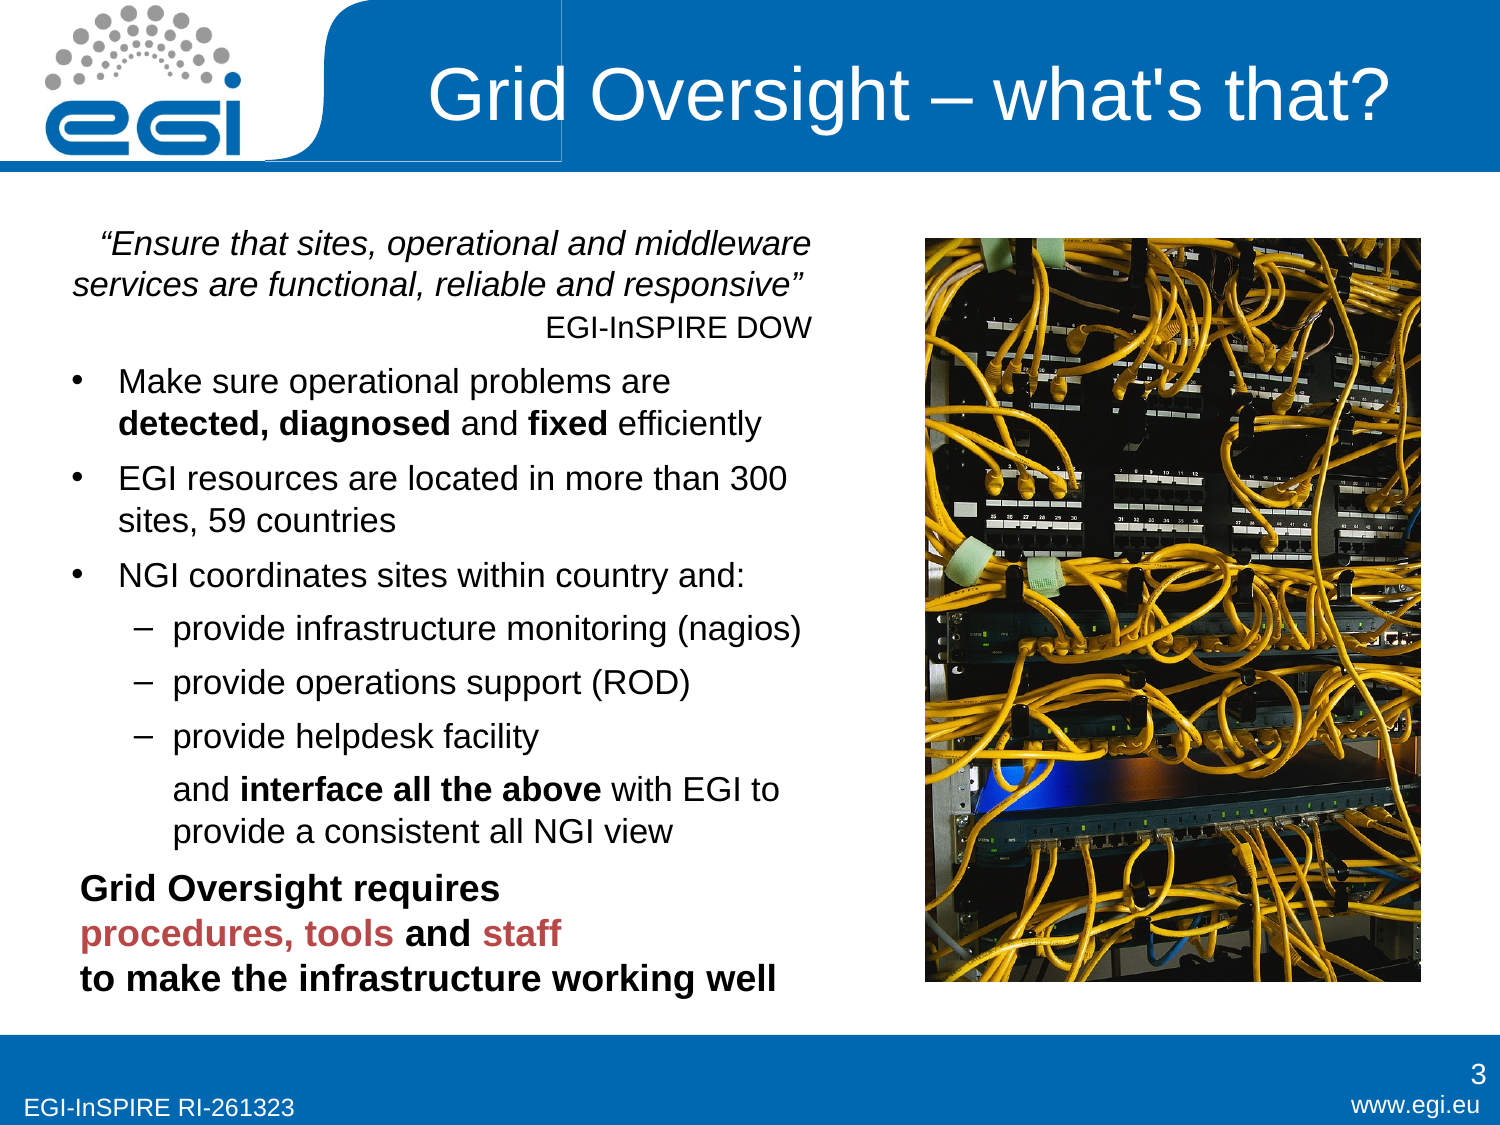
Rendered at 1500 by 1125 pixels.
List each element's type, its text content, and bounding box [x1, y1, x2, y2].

text_box Grid Oversight requires procedures, tools and staff to make the infrastructure working well [64, 856, 793, 1007]
title Grid Oversight – what's that? [348, 0, 1471, 216]
list “Ensure that sites, operational and middleware services are functional, reliable and responsive” EGI-InSPIRE DOW Make sure operational problems are detected, diagnosed and fixed efficiently EGI resources are located in more than 300 sites, 59 countries NGI coordinates sites within country and: provide infrastructure monitoring (nagios) provide operations support (ROD) provide helpdesk facility and interface all the above with EGI to provide a consistent all NGI view [56, 213, 827, 945]
picture [925, 238, 1421, 982]
picture [0, 0, 265, 161]
